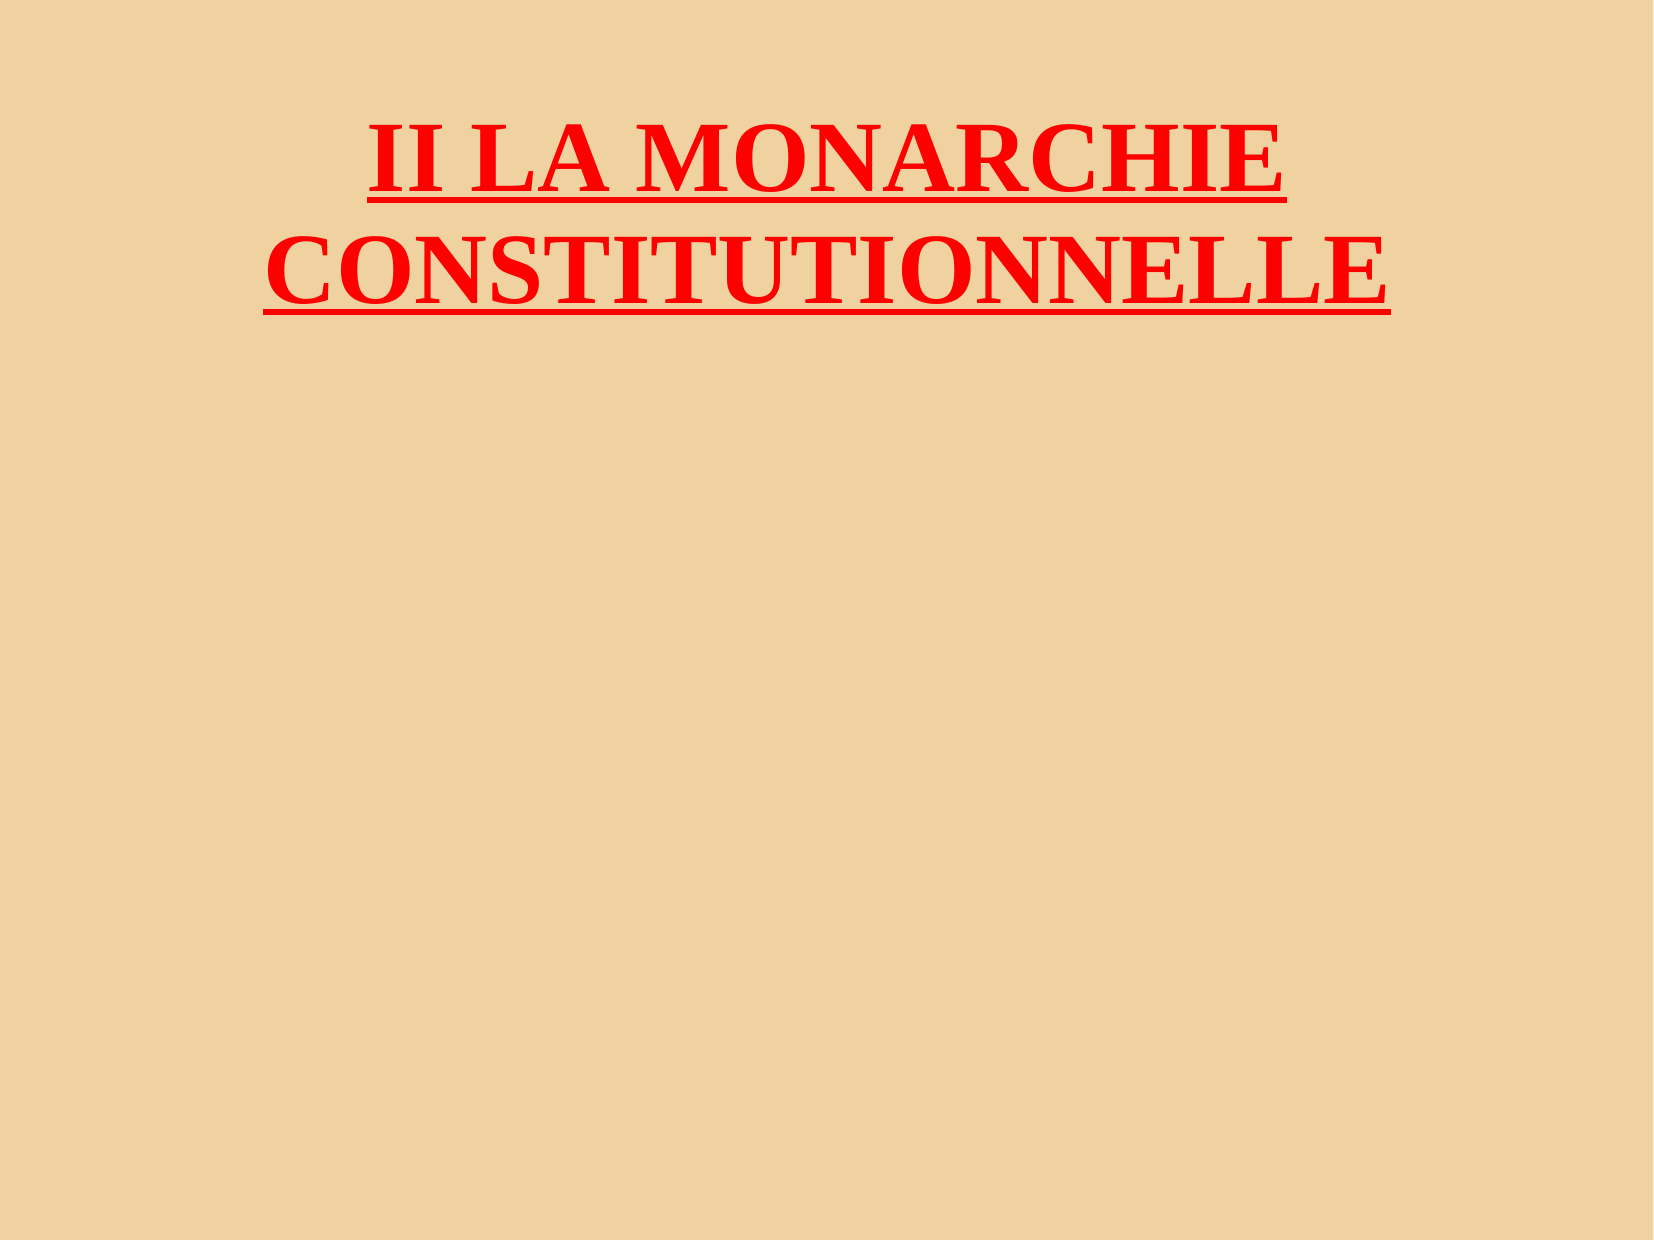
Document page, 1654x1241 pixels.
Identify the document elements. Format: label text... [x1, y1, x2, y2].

title II LA MONARCHIE CONSTITUTIONNELLE [124, 81, 1530, 346]
